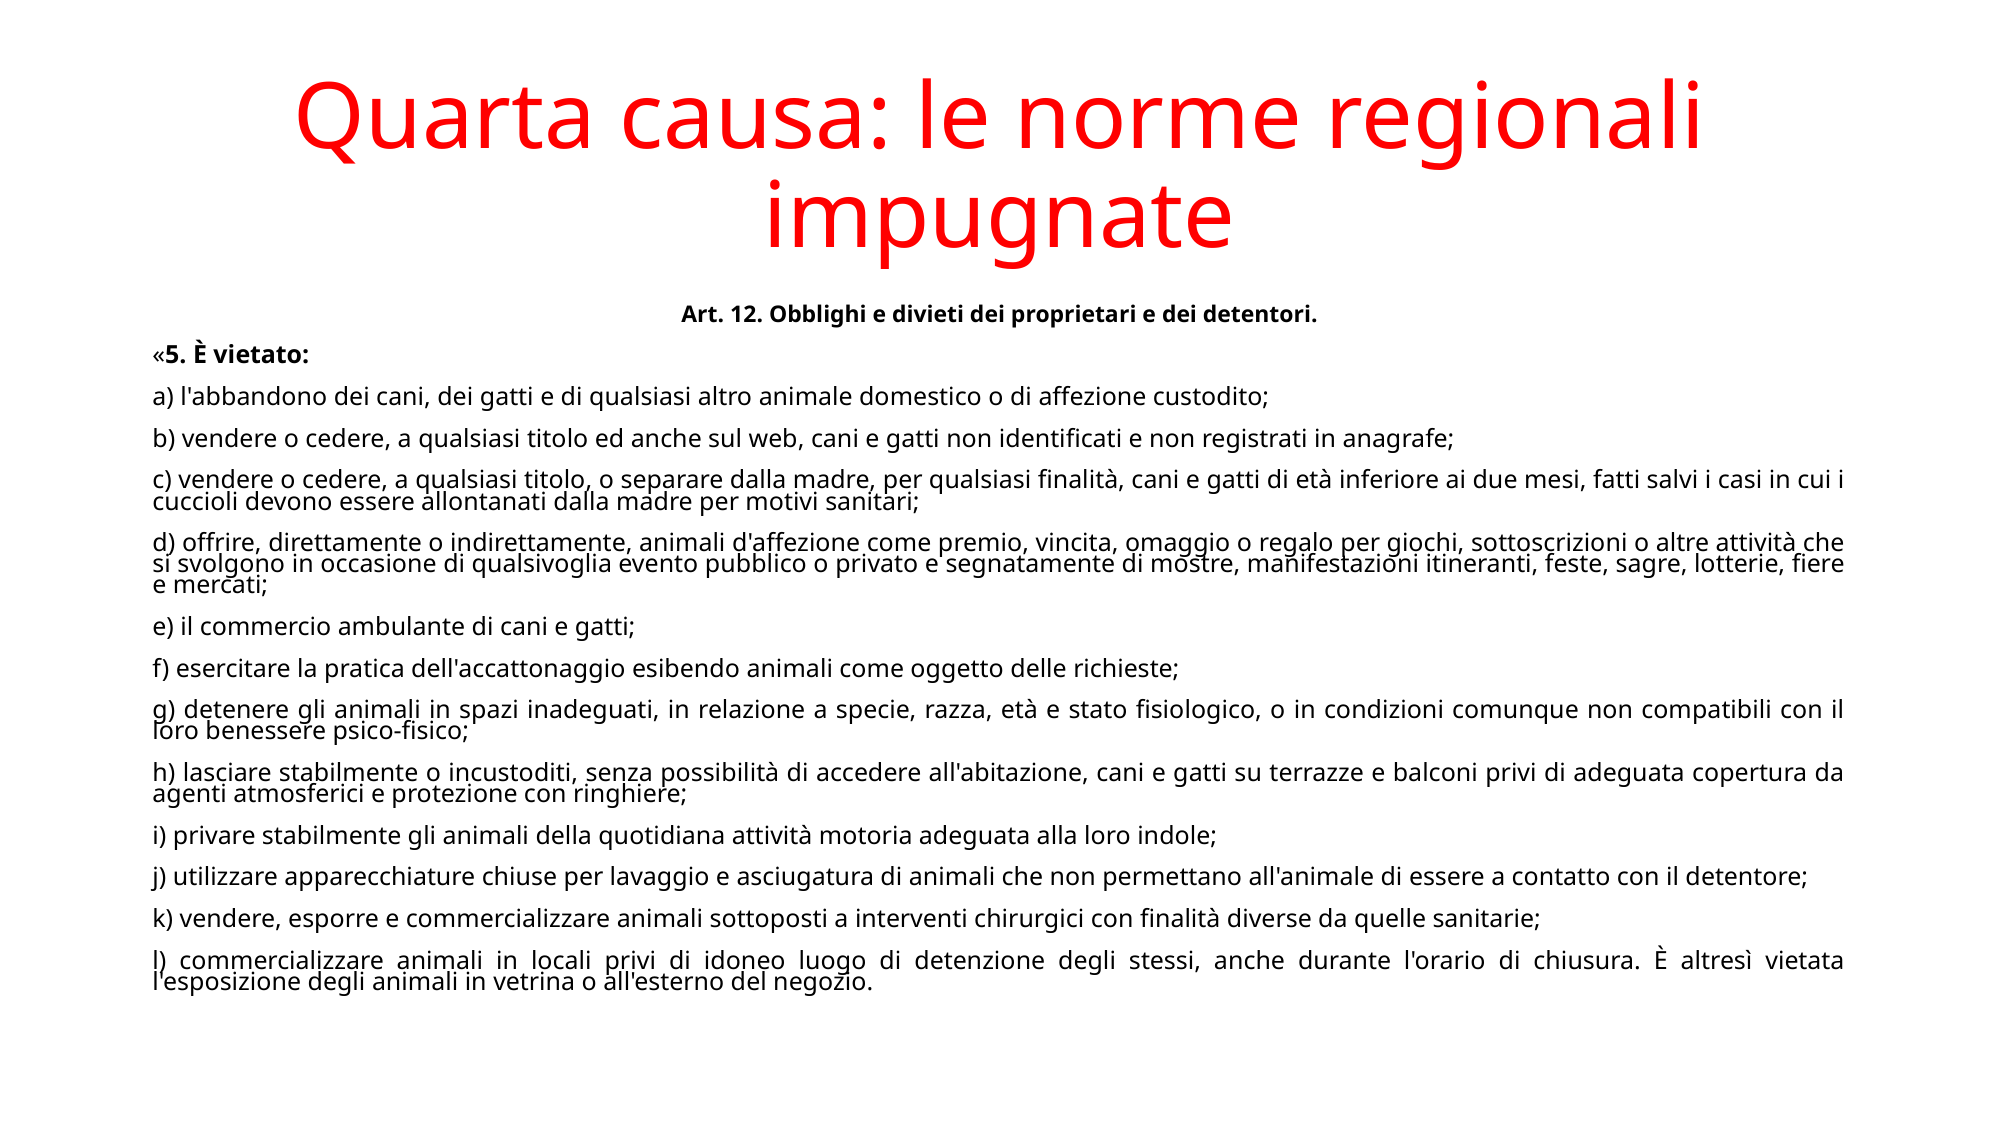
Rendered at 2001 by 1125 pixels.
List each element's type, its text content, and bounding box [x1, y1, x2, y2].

list Art. 12. Obblighi e divieti dei proprietari e dei detentori. «5. È vietato: a) l'abbandono dei cani, dei gatti e di qualsiasi altro animale domestico o di affezione custodito; b) vendere o cedere, a qualsiasi titolo ed anche sul web, cani e gatti non identificati e non registrati in anagrafe; c) vendere o cedere, a qualsiasi titolo, o separare dalla madre, per qualsiasi finalità, cani e gatti di età inferiore ai due mesi, fatti salvi i casi in cui i cuccioli devono essere allontanati dalla madre per motivi sanitari; d) offrire, direttamente o indirettamente, animali d'affezione come premio, vincita, omaggio o regalo per giochi, sottoscrizioni o altre attività che si svolgono in occasione di qualsivoglia evento pubblico o privato e segnatamente di mostre, manifestazioni itineranti, feste, sagre, lotterie, fiere e mercati; e) il commercio ambulante di cani e gatti; f) esercitare la pratica dell'accattonaggio esibendo animali come oggetto delle richieste; g) detenere gli animali in spazi inadeguati, in relazione a specie, razza, età e stato fisiologico, o in condizioni comunque non compatibili con il loro benessere psico-fisico; h) lasciare stabilmente o incustoditi, senza possibilità di accedere all'abitazione, cani e gatti su terrazze e balconi privi di adeguata copertura da agenti atmosferici e protezione con ringhiere; i) privare stabilmente gli animali della quotidiana attività motoria adeguata alla loro indole; j) utilizzare apparecchiature chiuse per lavaggio e asciugatura di animali che non permettano all'animale di essere a contatto con il detentore; k) vendere, esporre e commercializzare animali sottoposti a interventi chirurgici con finalità diverse da quelle sanitarie; l) commercializzare animali in locali privi di idoneo luogo di detenzione degli stessi, anche durante l'orario di chiusura. È altresì vietata l'esposizione degli animali in vetrina o all'esterno del negozio. [137, 299, 1863, 1014]
title Quarta causa: le norme regionali impugnate [137, 59, 1863, 278]
